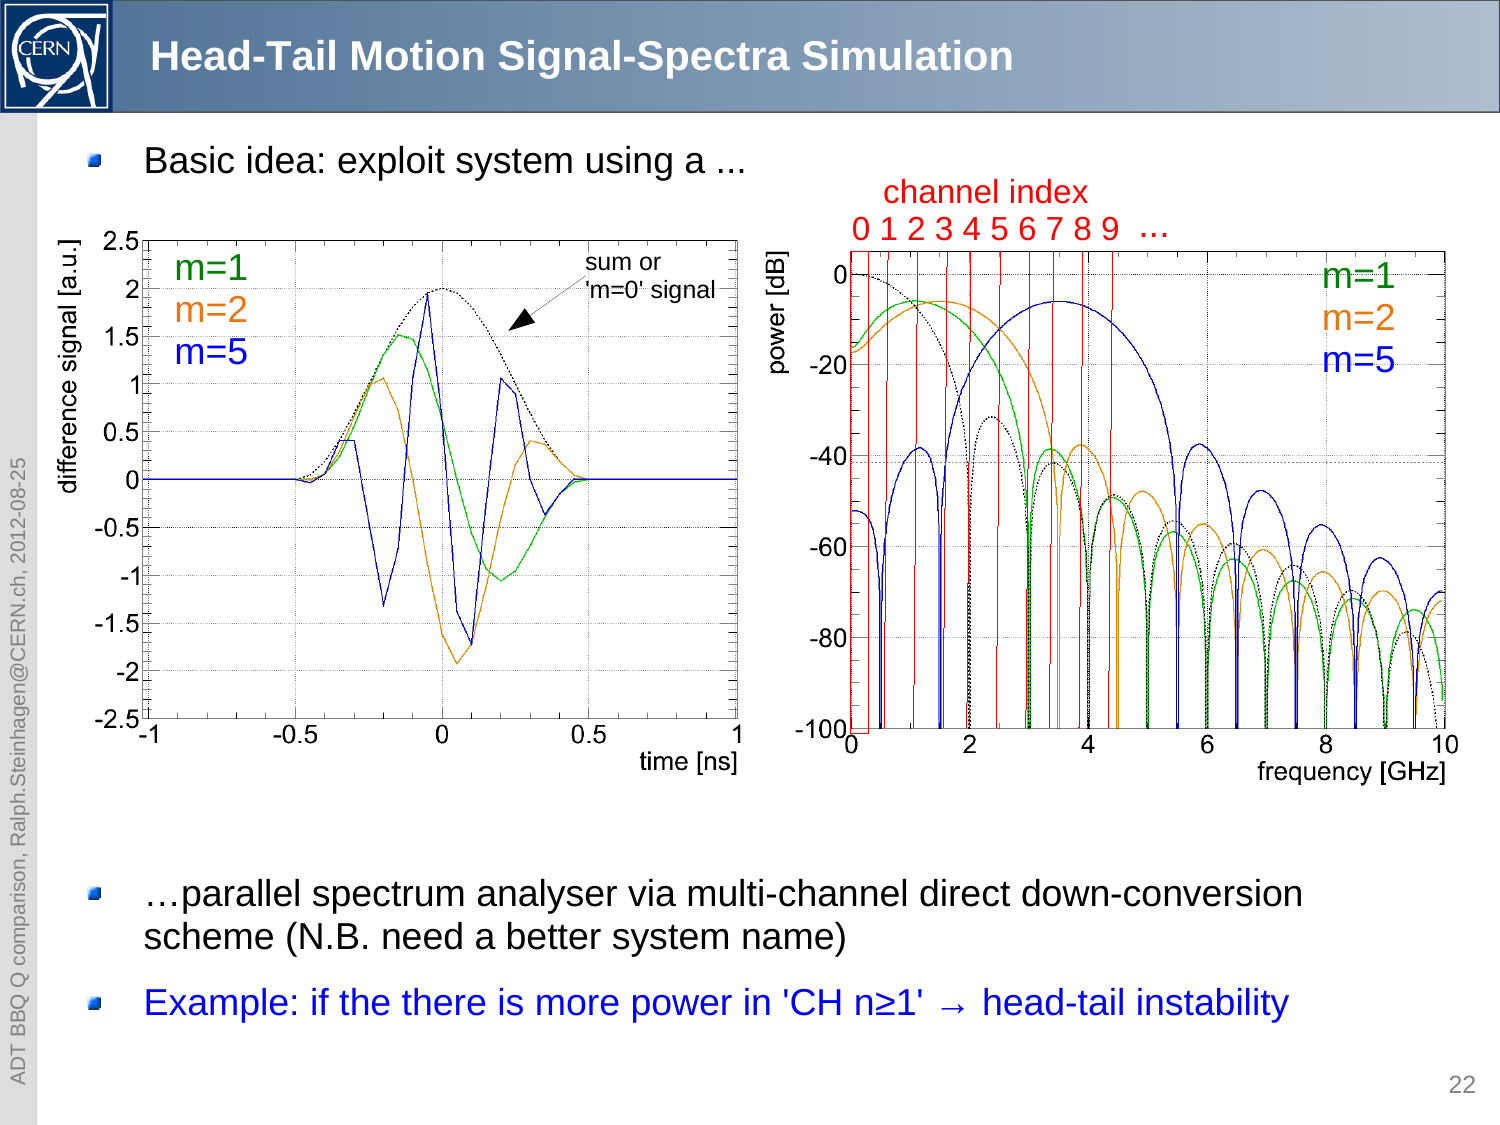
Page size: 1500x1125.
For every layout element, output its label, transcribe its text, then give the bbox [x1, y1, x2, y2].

picture [851, 256, 868, 733]
text_box ... [1123, 195, 1185, 253]
title Head-Tail Motion Signal-Spectra Simulation [150, 0, 1201, 113]
picture [51, 229, 1480, 795]
text_box sum or 'm=0' signal [570, 240, 760, 324]
list Basic idea: exploit system using a ... …parallel spectrum analyser via multi-channel direct down-conversion scheme (N.B. need a better system name) Example: if the there is more power in 'CH n≥1' → head-tail instability [87, 137, 1438, 240]
text_box channel index 0 1 2 3 4 5 6 7 8 9 [837, 166, 1135, 256]
picture [0, 0, 113, 113]
text_box m=1 m=2 m=5 [159, 239, 330, 406]
text_box m=1 m=2 m=5 [1307, 246, 1445, 413]
list Basic idea: exploit system using a ... …parallel spectrum analyser via multi-channel direct down-conversion scheme (N.B. need a better system name) Example: if the there is more power in 'CH n≥1' → head-tail instability [87, 785, 1438, 1030]
